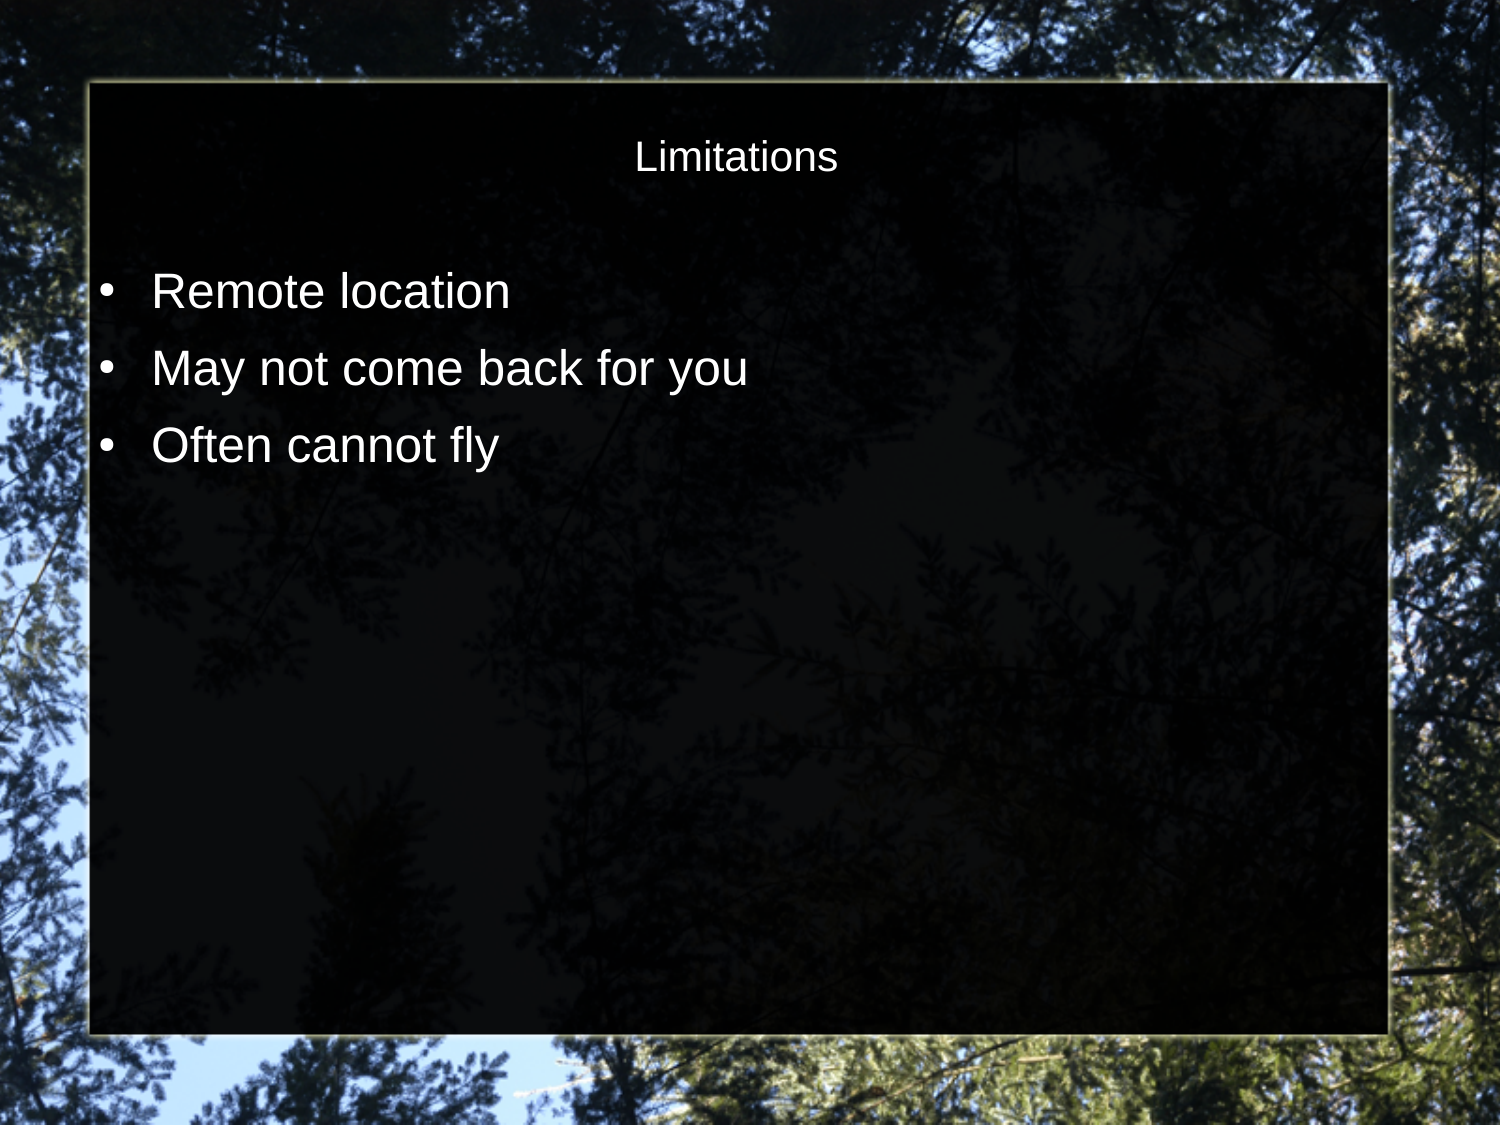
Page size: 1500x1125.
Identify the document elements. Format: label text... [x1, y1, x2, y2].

list Remote location May not come back for you Often cannot fly [80, 263, 1393, 916]
title Limitations [80, 80, 1393, 233]
picture [0, 0, 1500, 1125]
